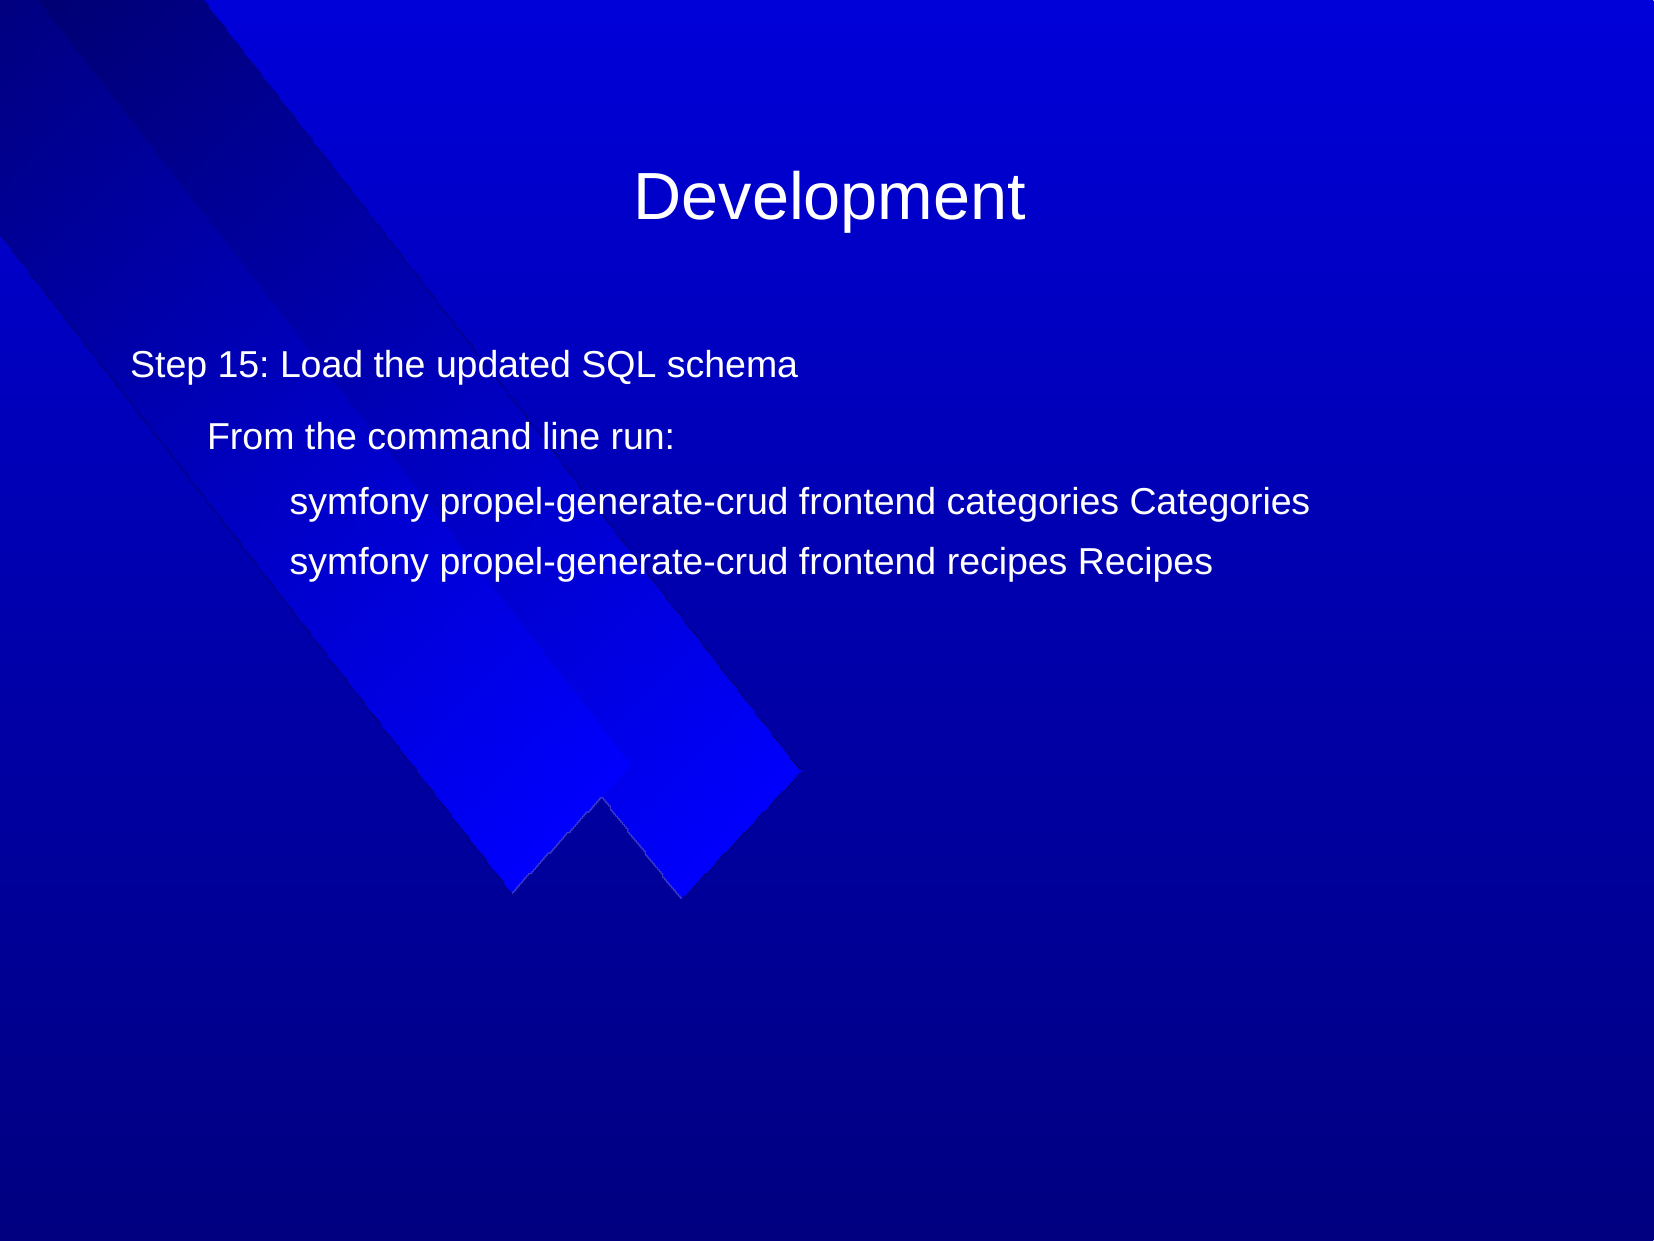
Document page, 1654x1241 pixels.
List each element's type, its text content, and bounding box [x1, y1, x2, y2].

list Step 15: Load the updated SQL schema From the command line run: symfony propel-generate-crud frontend categories Categories symfony propel-generate-crud frontend recipes Recipes [112, 343, 1525, 1126]
title Development [123, 92, 1536, 301]
